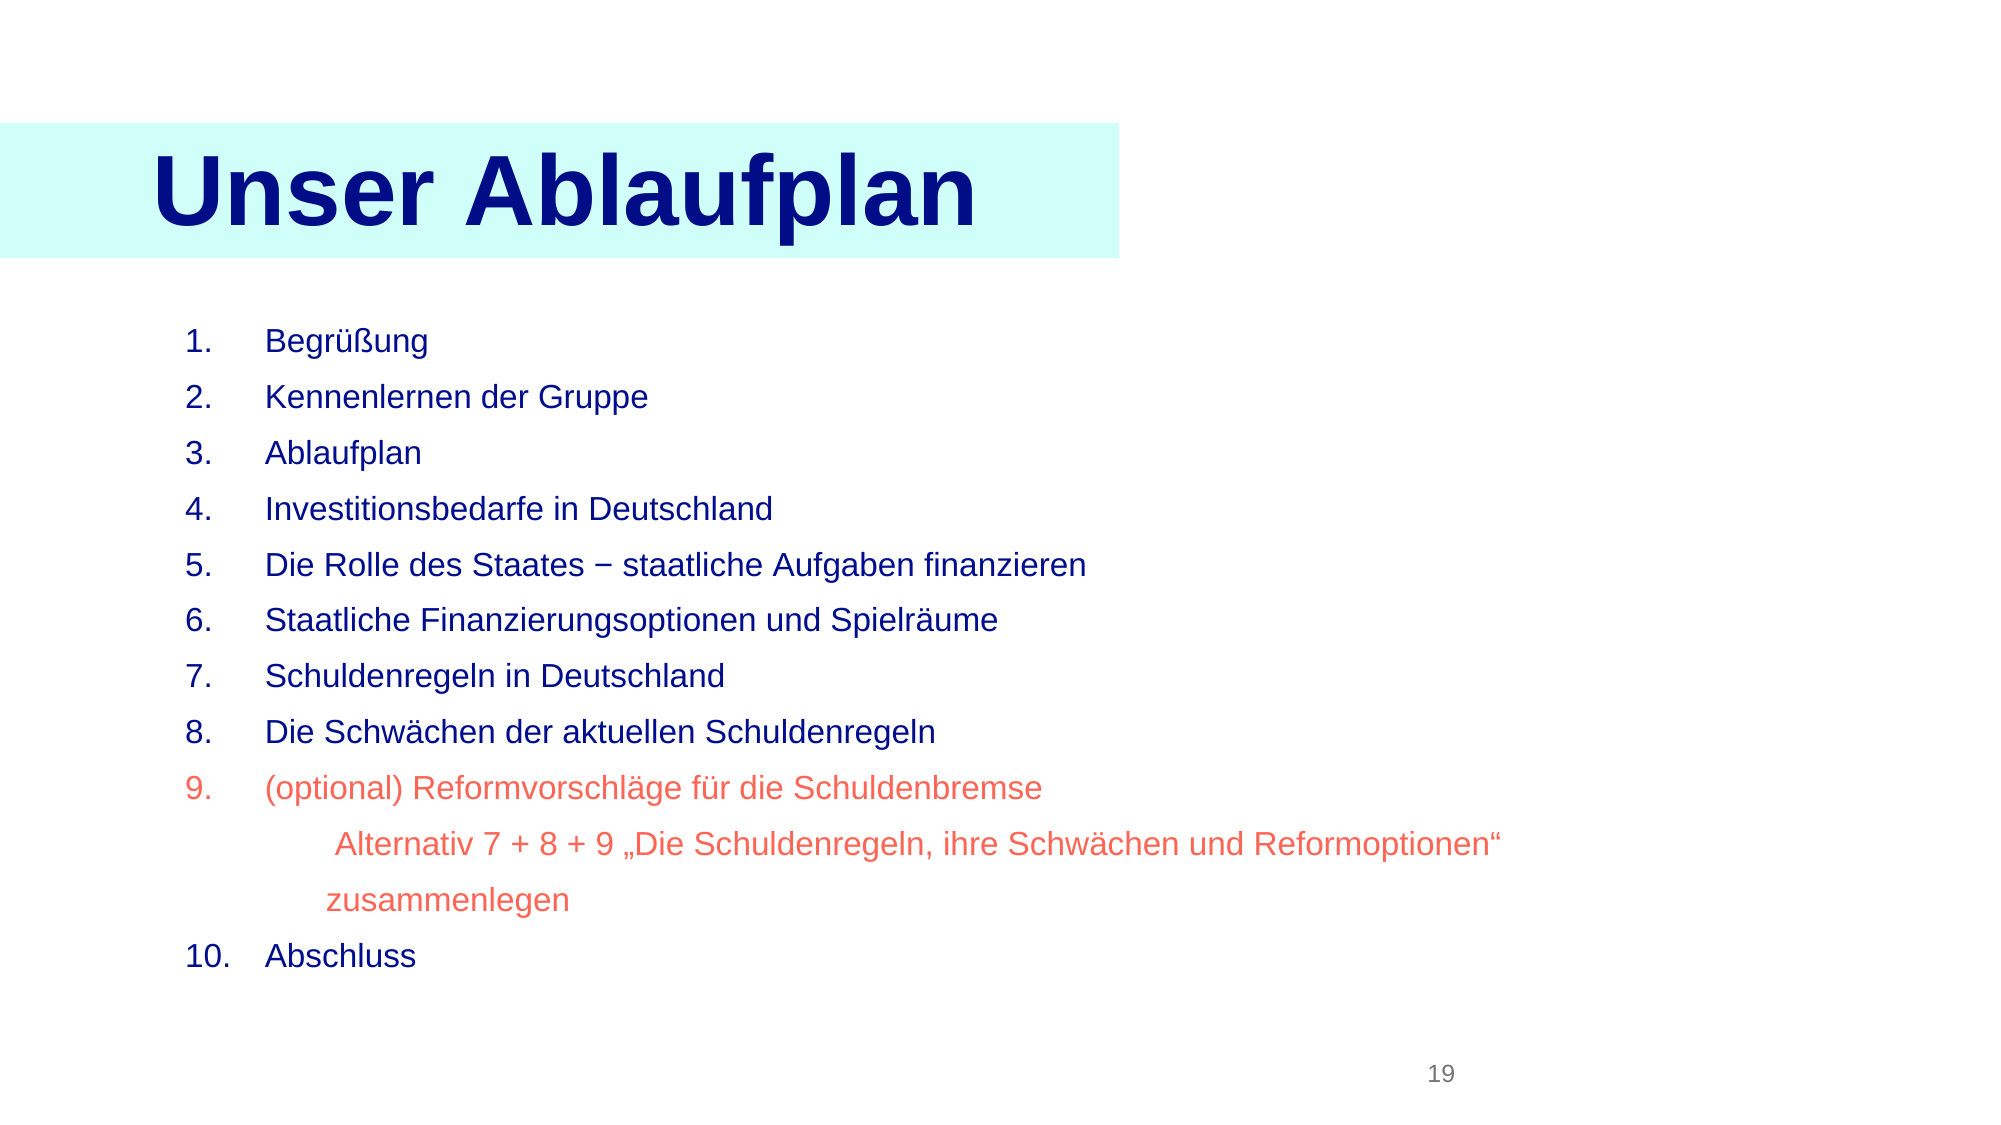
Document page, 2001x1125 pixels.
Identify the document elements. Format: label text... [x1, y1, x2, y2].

text_box Unser Ablaufplan [137, 129, 2000, 258]
text_box Begrüßung Kennenlernen der Gruppe Ablaufplan Investitionsbedarfe in Deutschland Die Rolle des Staates − staatliche Aufgaben finanzieren Staatliche Finanzierungsoptionen und Spielräume Schuldenregeln in Deutschland Die Schwächen der aktuellen Schuldenregeln (optional) Reformvorschläge für die Schuldenbremse Alternativ 7 + 8 + 9 „Die Schuldenregeln, ihre Schwächen und Reformoptionen“ zusammenlegen Abschluss [119, 303, 1708, 1110]
